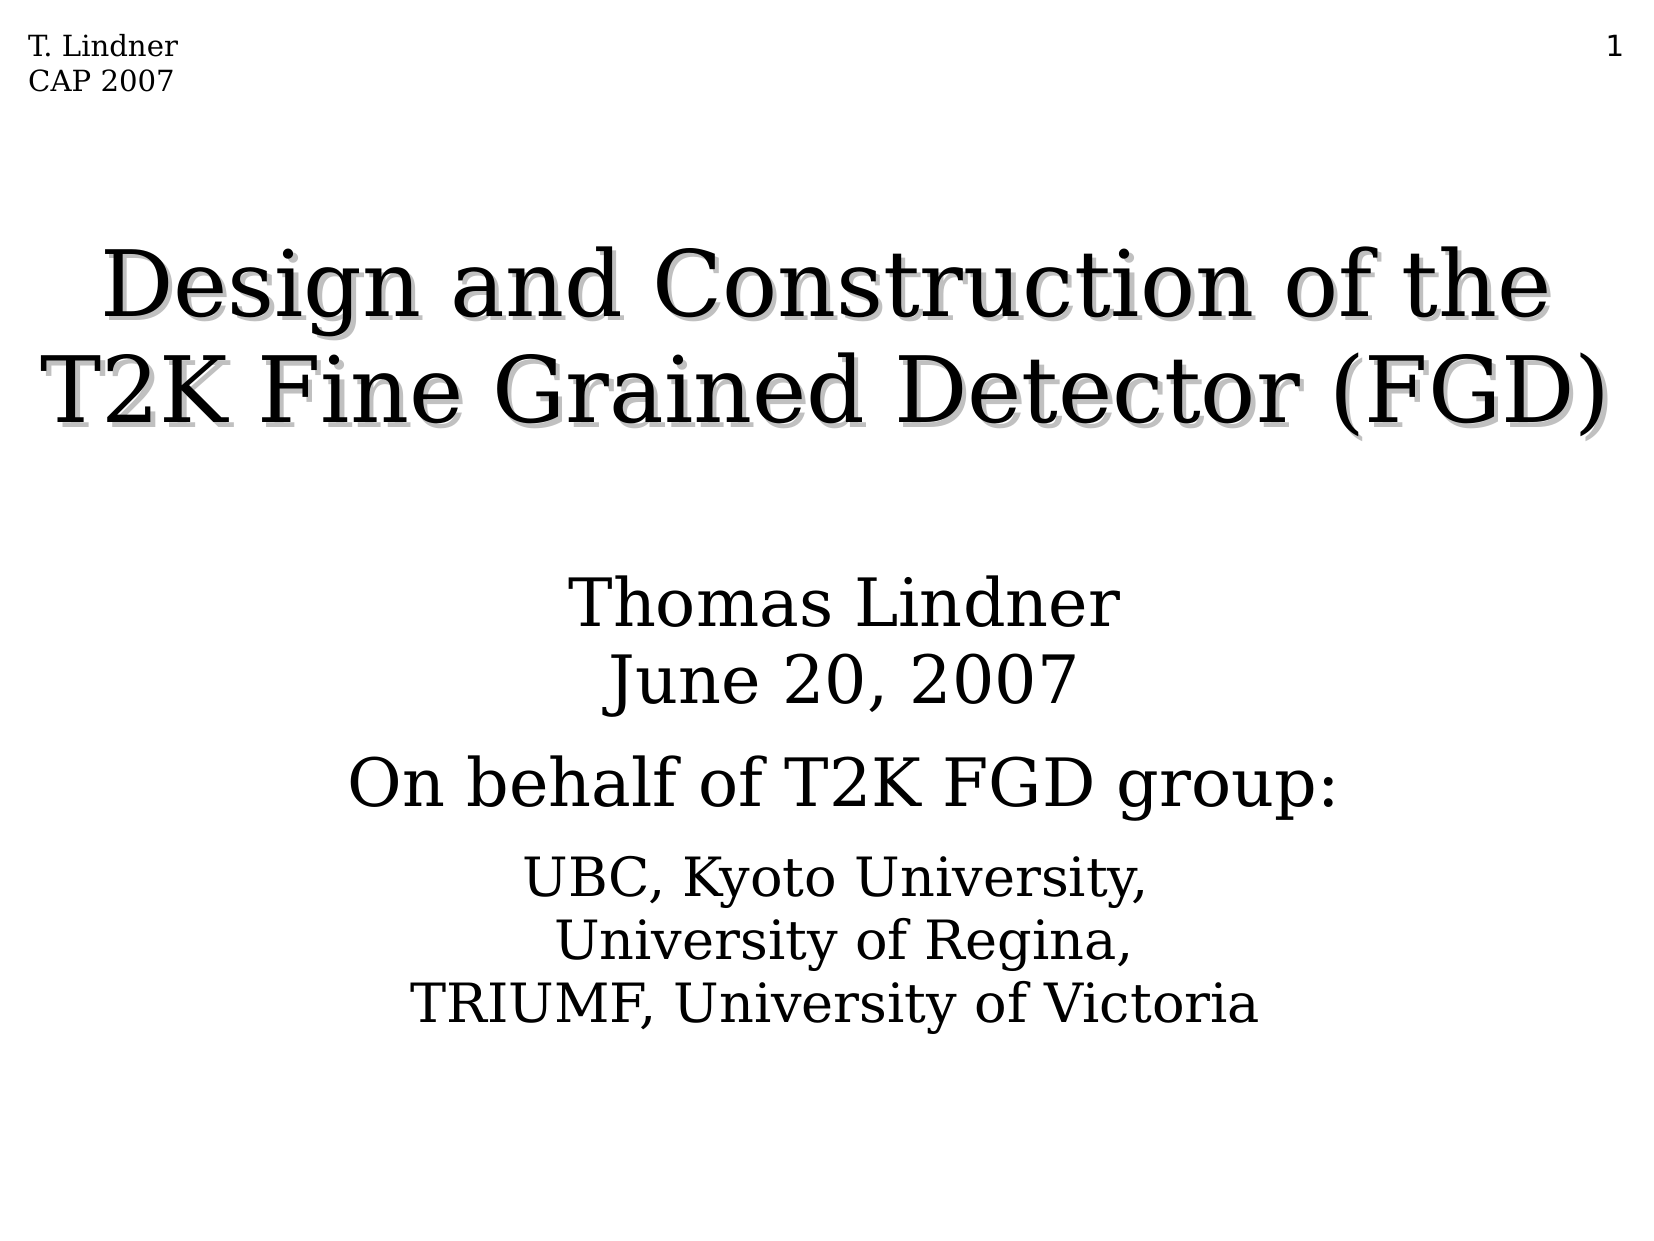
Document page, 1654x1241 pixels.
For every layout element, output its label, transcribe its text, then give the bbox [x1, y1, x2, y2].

title Design and Construction of the T2K Fine Grained Detector (FGD) [29, 230, 1625, 445]
subtitle Thomas Lindner June 20, 2007 On behalf of T2K FGD group: UBC, Kyoto University, University of Regina, TRIUMF, University of Victoria [82, 561, 1571, 1102]
